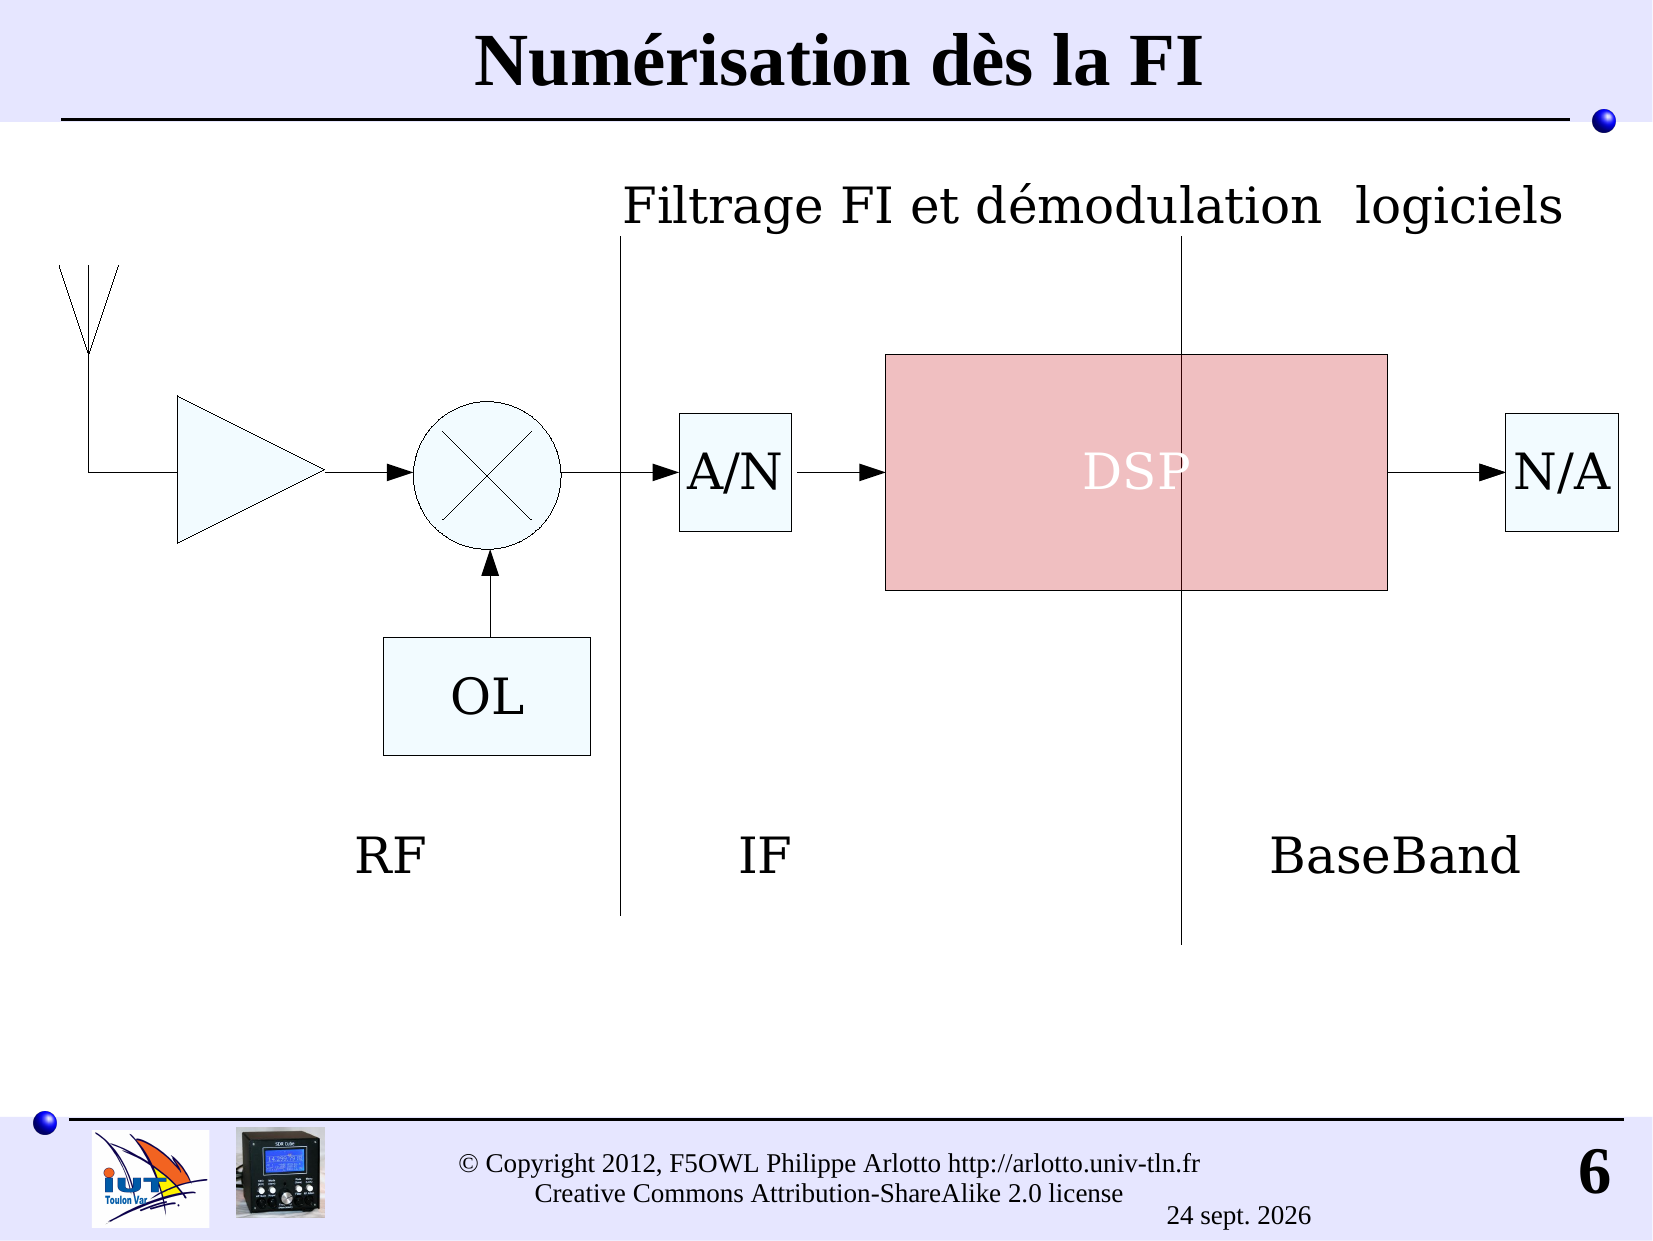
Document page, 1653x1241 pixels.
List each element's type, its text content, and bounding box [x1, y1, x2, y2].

text_box N/A [1505, 413, 1619, 532]
text_box [177, 395, 325, 544]
text_box DSP [885, 354, 1388, 591]
text_box RF [354, 826, 443, 886]
text_box IF [738, 826, 857, 886]
picture [236, 1127, 325, 1218]
text_box OL [383, 637, 591, 756]
text_box Filtrage FI et démodulation logiciels [622, 177, 1565, 236]
title Numérisation dès la FI [95, 11, 1585, 110]
text_box BaseBand [1269, 827, 1536, 886]
text_box A/N [679, 413, 792, 532]
text_box [413, 401, 562, 550]
